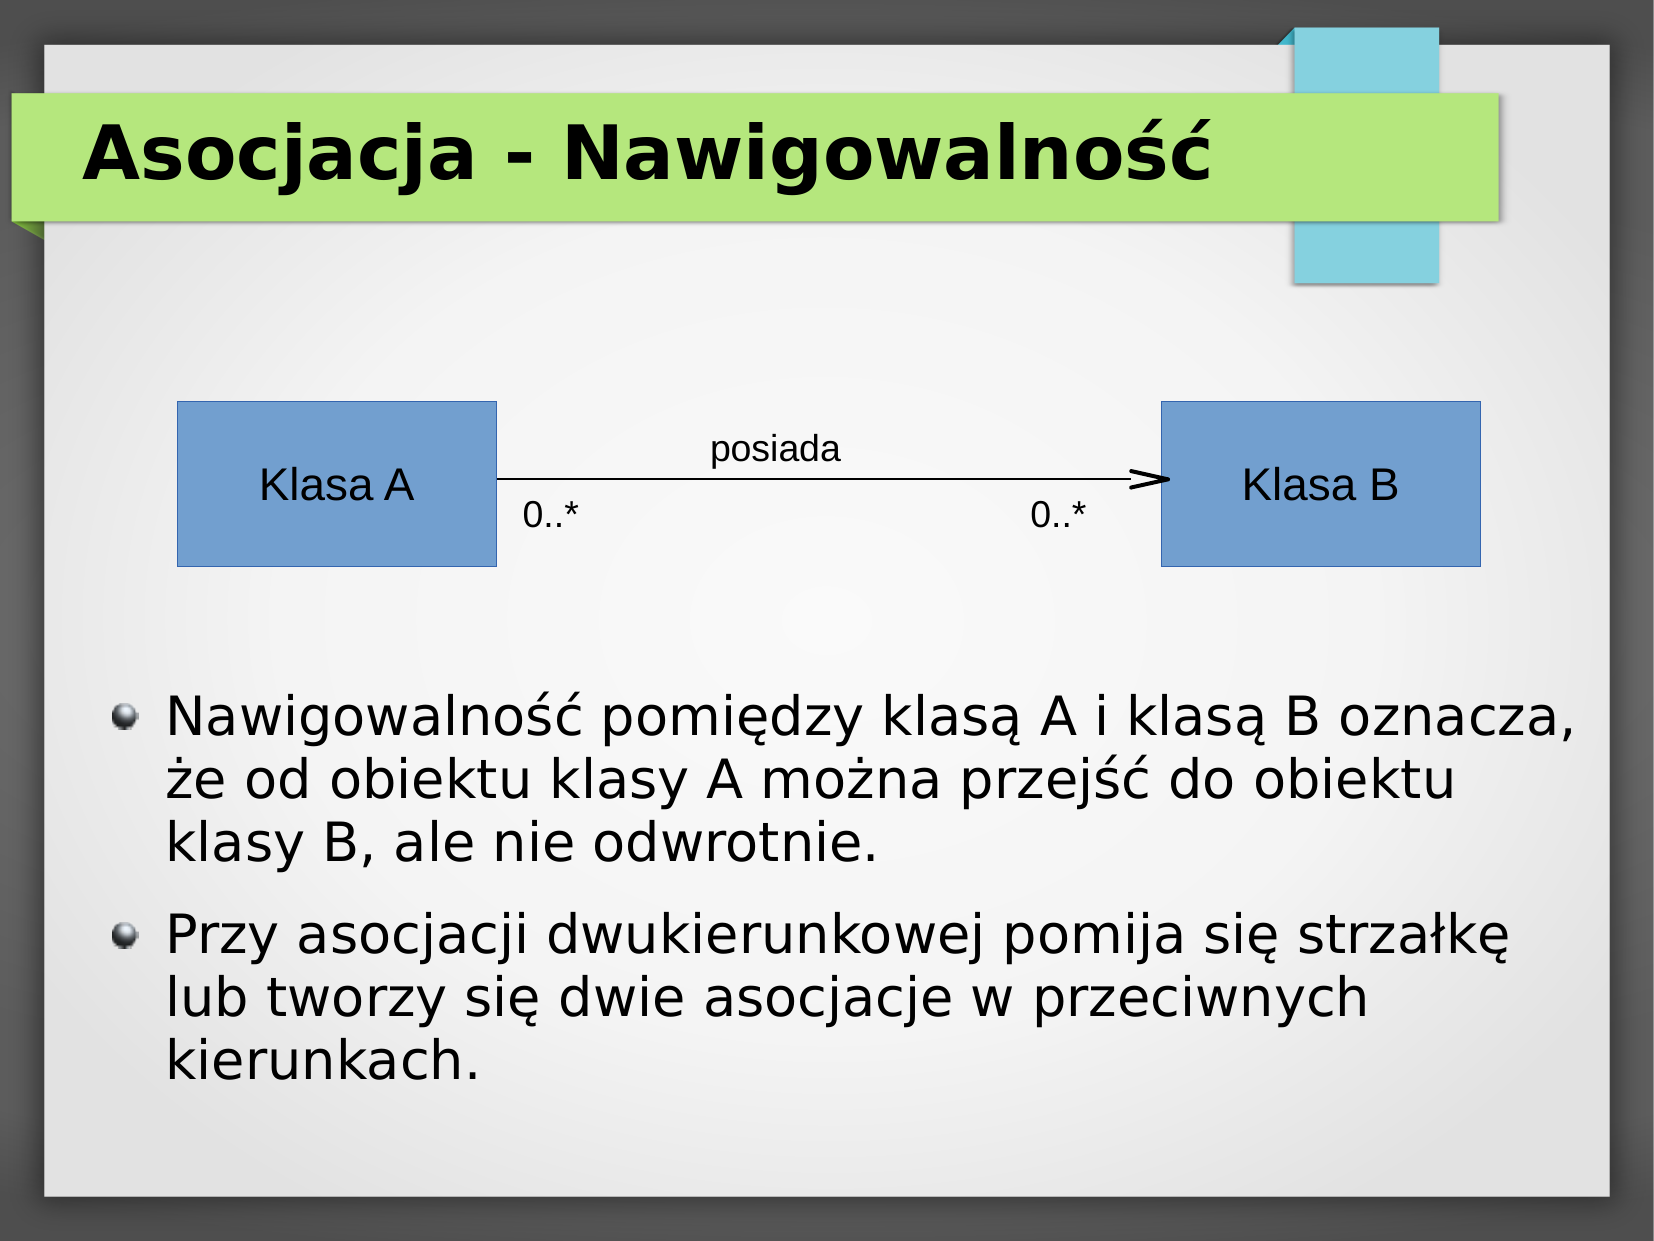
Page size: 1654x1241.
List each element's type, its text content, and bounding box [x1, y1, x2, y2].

list Nawigowalność pomiędzy klasą A i klasą B oznacza, że od obiektu klasy A można przejść do obiektu klasy B, ale nie odwrotnie. Przy asocjacji dwukierunkowej pomija się strzałkę lub tworzy się dwie asocjacje w przeciwnych kierunkach. [94, 685, 1583, 1229]
picture [0, 0, 1654, 1241]
text_box 0..* [507, 486, 638, 544]
text_box 0..* [1015, 486, 1146, 544]
text_box Klasa B [1161, 401, 1481, 567]
text_box Klasa A [177, 401, 497, 567]
text_box posiada [695, 420, 1015, 478]
title Asocjacja - Nawigowalność [82, 94, 1264, 213]
